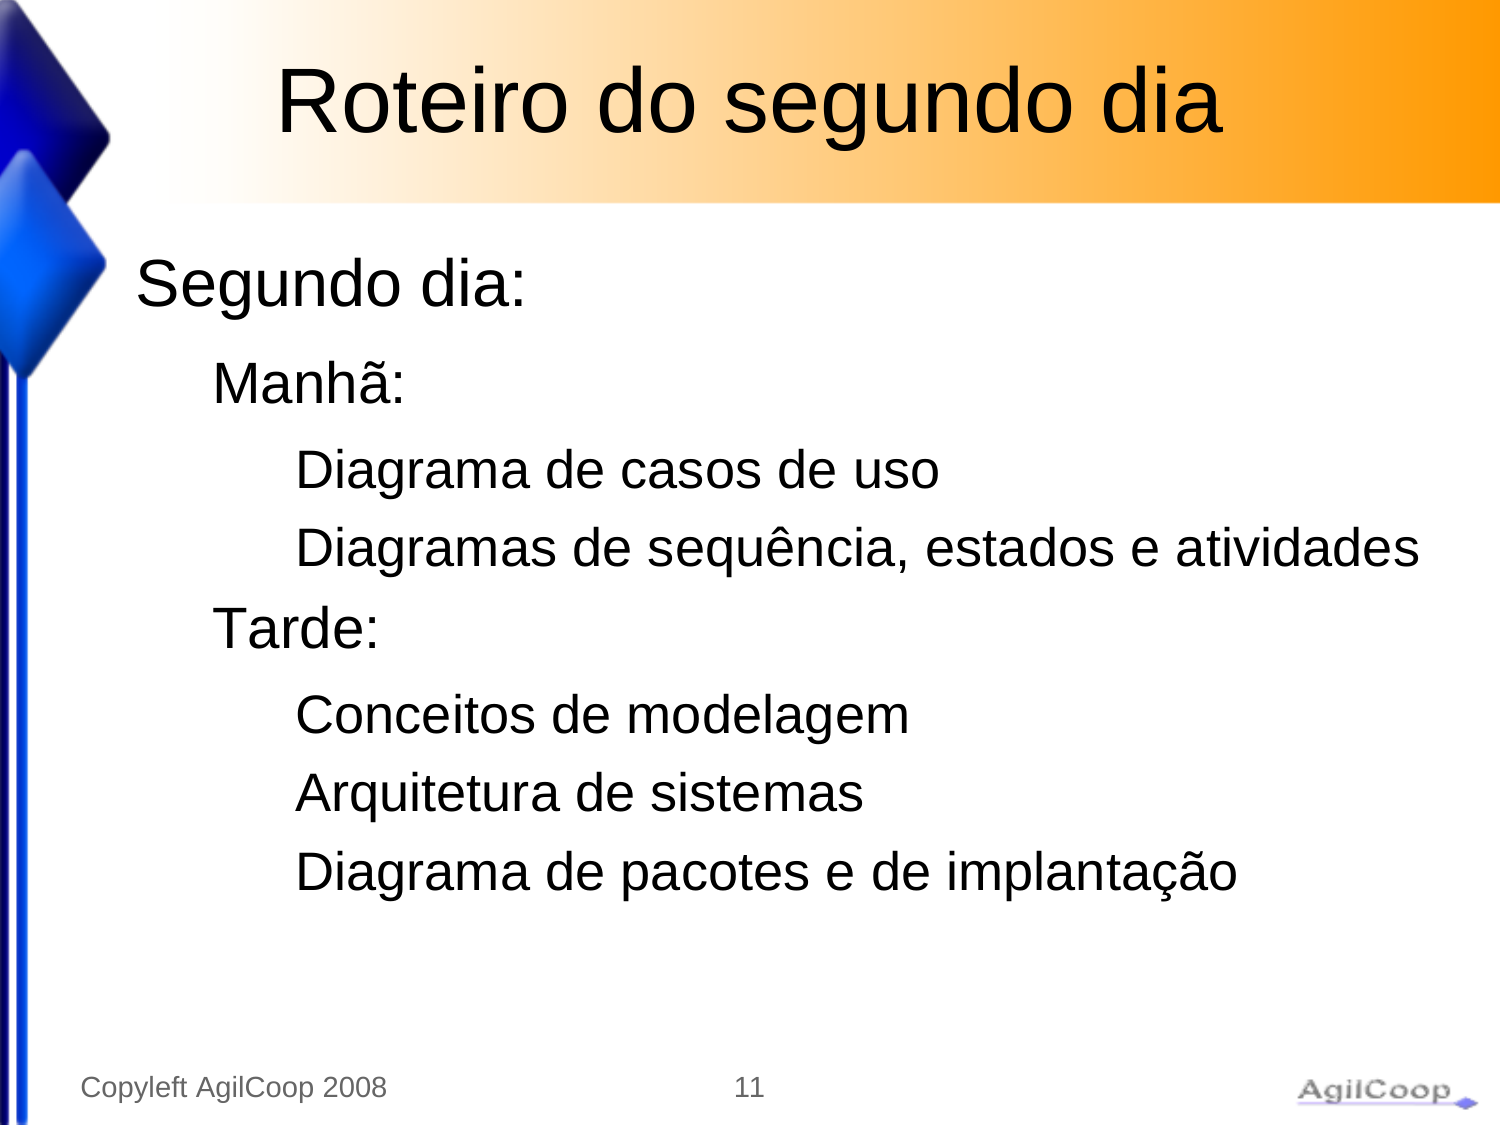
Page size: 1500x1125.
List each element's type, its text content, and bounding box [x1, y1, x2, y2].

title Roteiro do segundo dia [75, 7, 1425, 196]
list Segundo dia: Manhã: Diagrama de casos de uso Diagramas de sequência, estados e atividades Tarde: Conceitos de modelagem Arquitetura de sistemas Diagrama de pacotes e de implantação [118, 246, 1477, 1018]
picture [0, 0, 1500, 1125]
